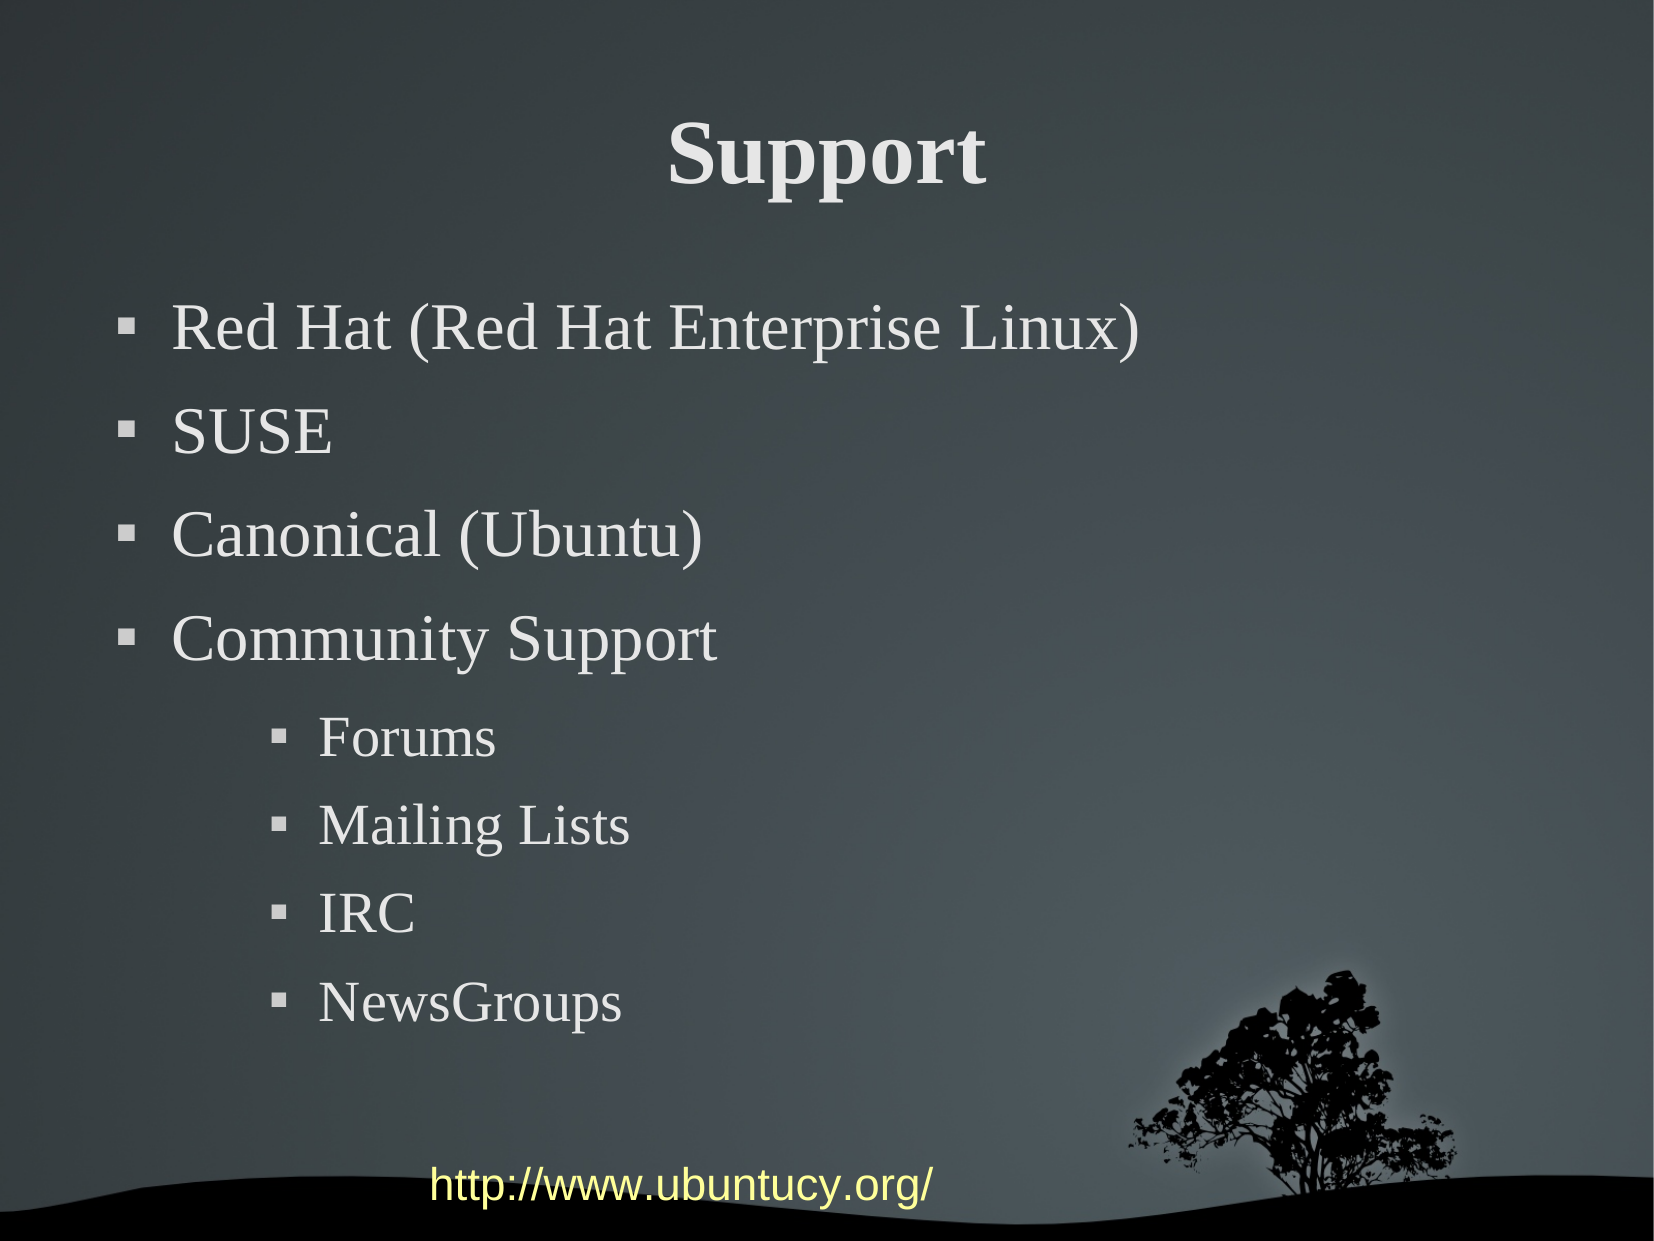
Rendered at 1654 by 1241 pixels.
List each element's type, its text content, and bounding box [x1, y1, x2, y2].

text_box http://www.ubuntucy.org/ [414, 1151, 975, 1241]
list Red Hat (Red Hat Enterprise Linux) SUSE Canonical (Ubuntu) Community Support Forums Mailing Lists IRC NewsGroups [82, 290, 1571, 1148]
title Support [82, 49, 1571, 257]
picture [0, 0, 1654, 1241]
